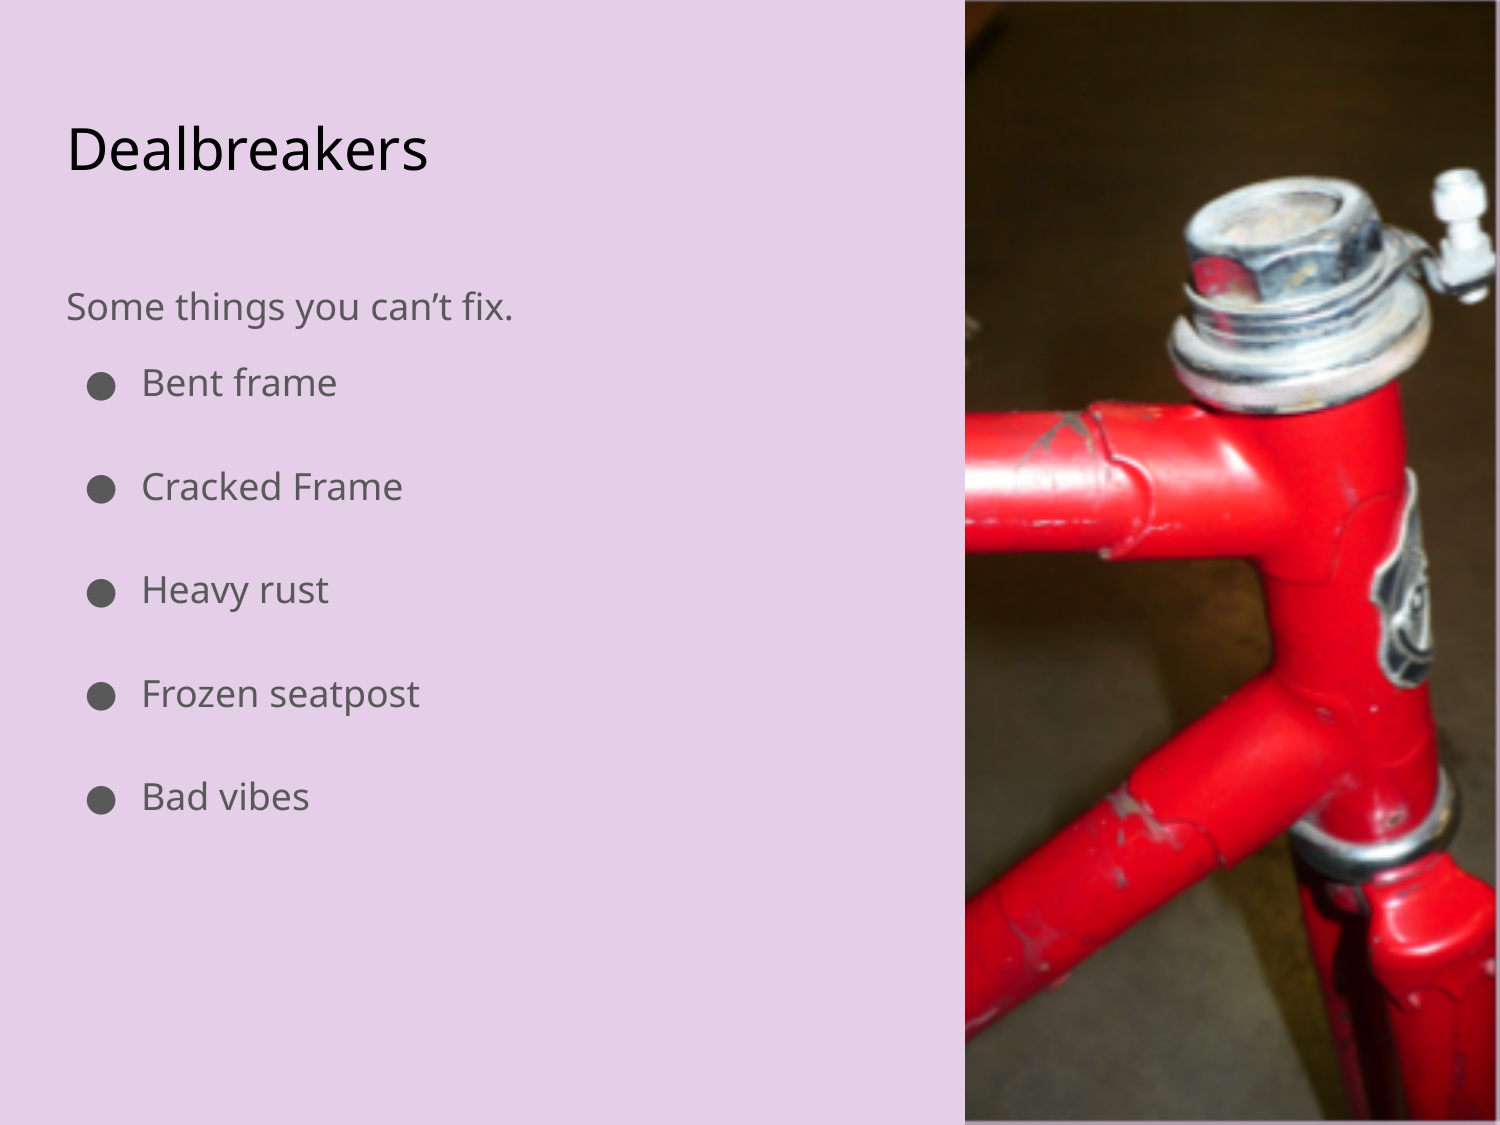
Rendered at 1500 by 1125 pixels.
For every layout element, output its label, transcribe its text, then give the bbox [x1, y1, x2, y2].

title Dealbreakers [51, 97, 965, 222]
picture [965, 0, 1500, 1125]
list Some things you can’t fix. Bent frame Cracked Frame Heavy rust Frozen seatpost Bad vibes [51, 222, 965, 970]
